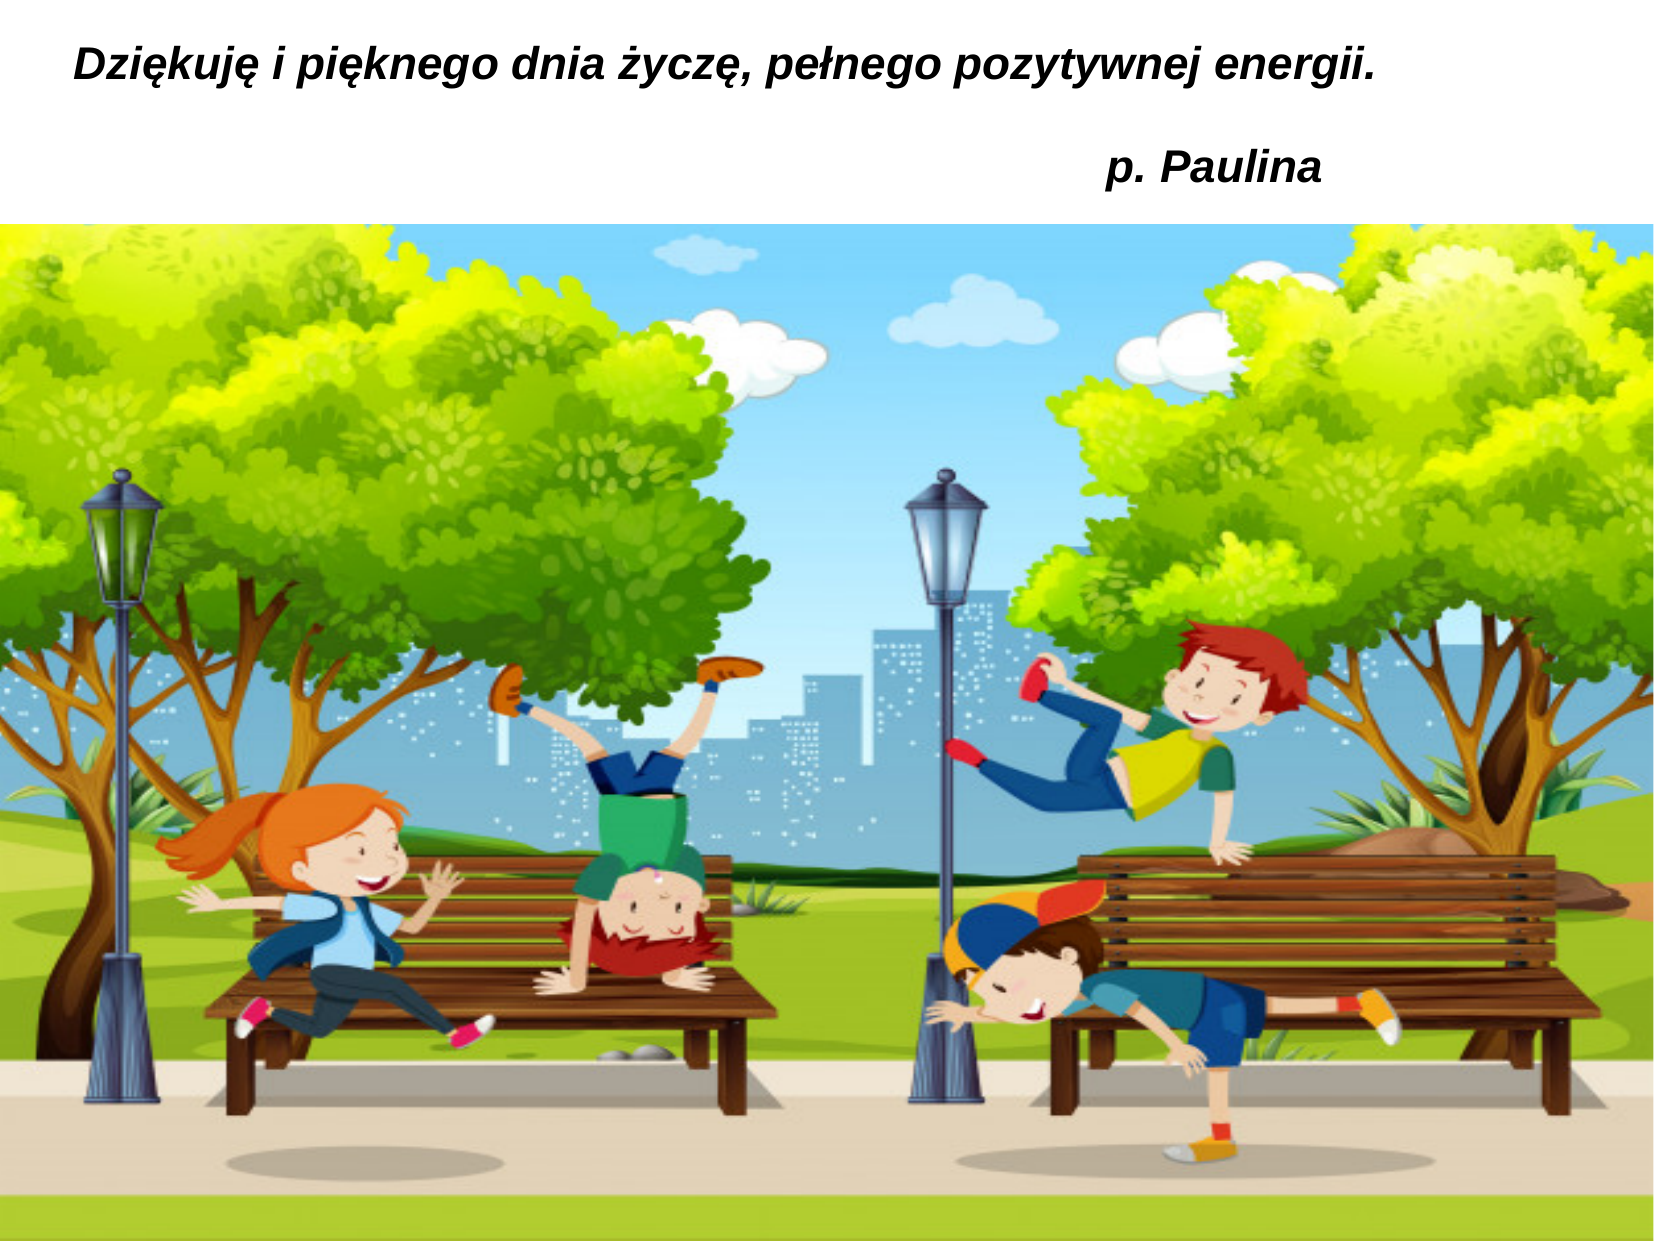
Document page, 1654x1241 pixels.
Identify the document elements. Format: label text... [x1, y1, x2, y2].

picture [0, 224, 1654, 1241]
text_box Dziękuję i pięknego dnia życzę, pełnego pozytywnej energii. p. Paulina [59, 30, 1630, 225]
